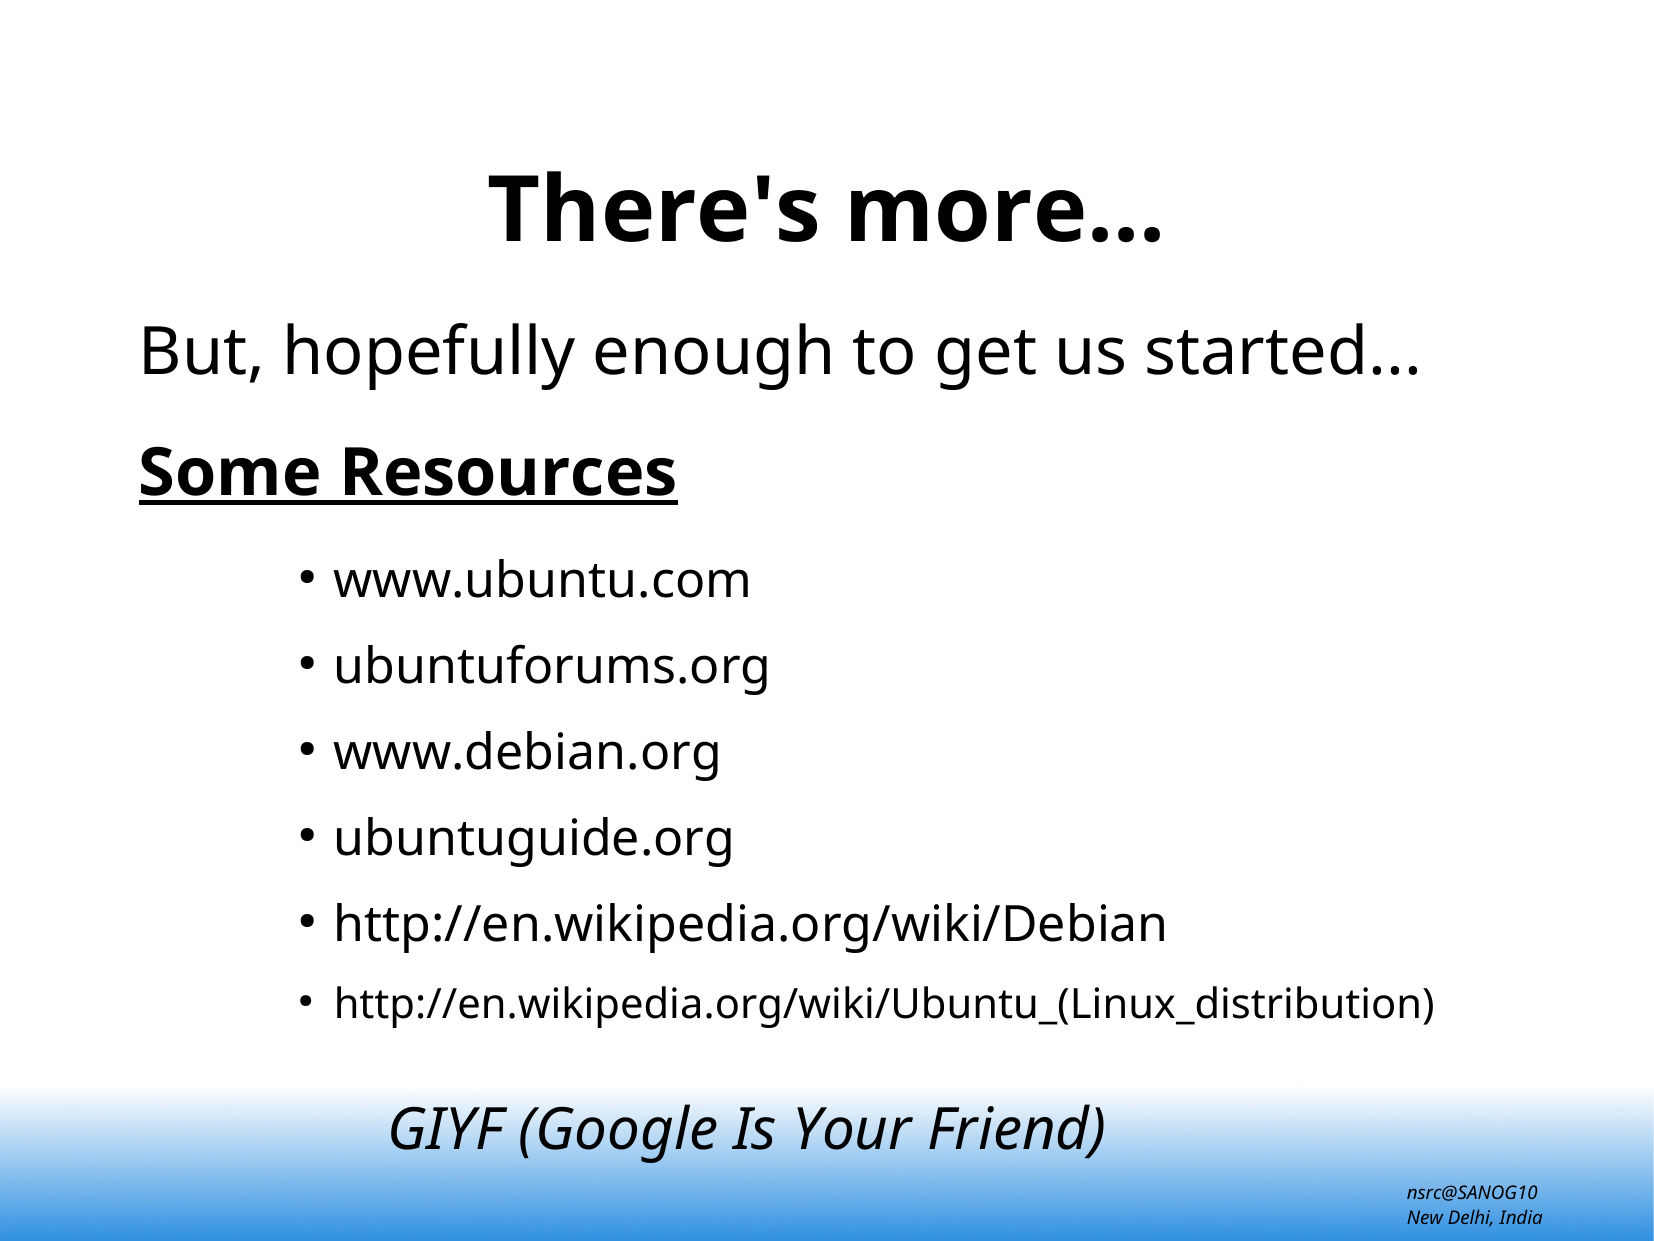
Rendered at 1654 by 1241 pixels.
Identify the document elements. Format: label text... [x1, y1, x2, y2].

title There's more... [121, 102, 1534, 303]
list But, hopefully enough to get us started... Some Resources www.ubuntu.com ubuntuforums.org www.debian.org ubuntuguide.org http://en.wikipedia.org/wiki/Debian http://en.wikipedia.org/wiki/Ubuntu_(Linux_distribution) GIYF (Google Is Your Friend) [121, 303, 1573, 1090]
picture [0, 1083, 1654, 1241]
